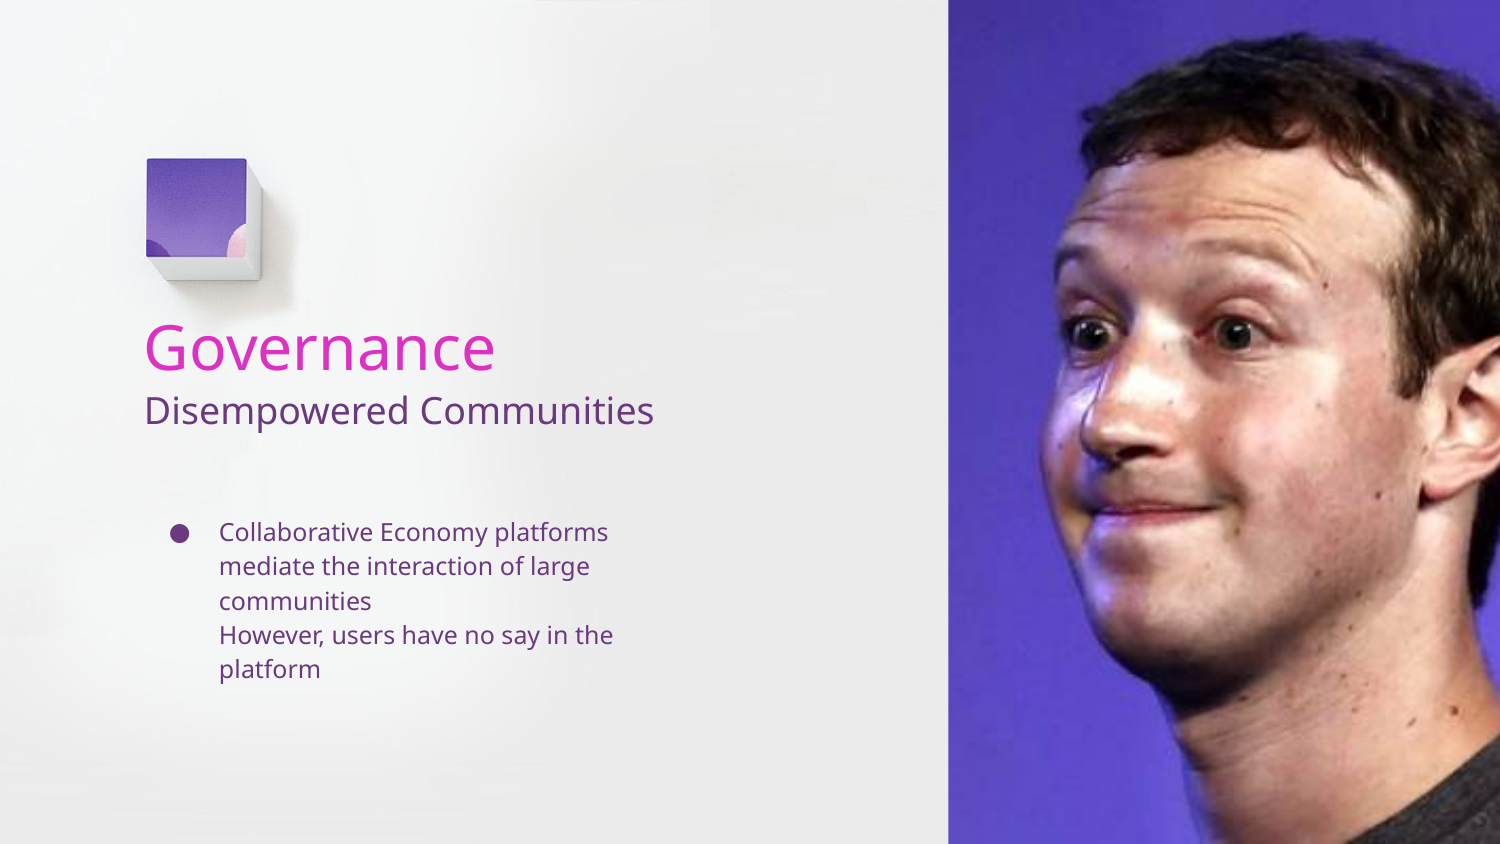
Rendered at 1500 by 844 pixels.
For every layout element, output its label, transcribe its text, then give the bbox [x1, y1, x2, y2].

title Disempowered Communities [128, 371, 698, 478]
title Collaborative Economy platforms mediate the interaction of large communities However, users have no say in the platform [128, 496, 646, 793]
picture [0, 0, 1500, 844]
title Governance [128, 293, 669, 371]
